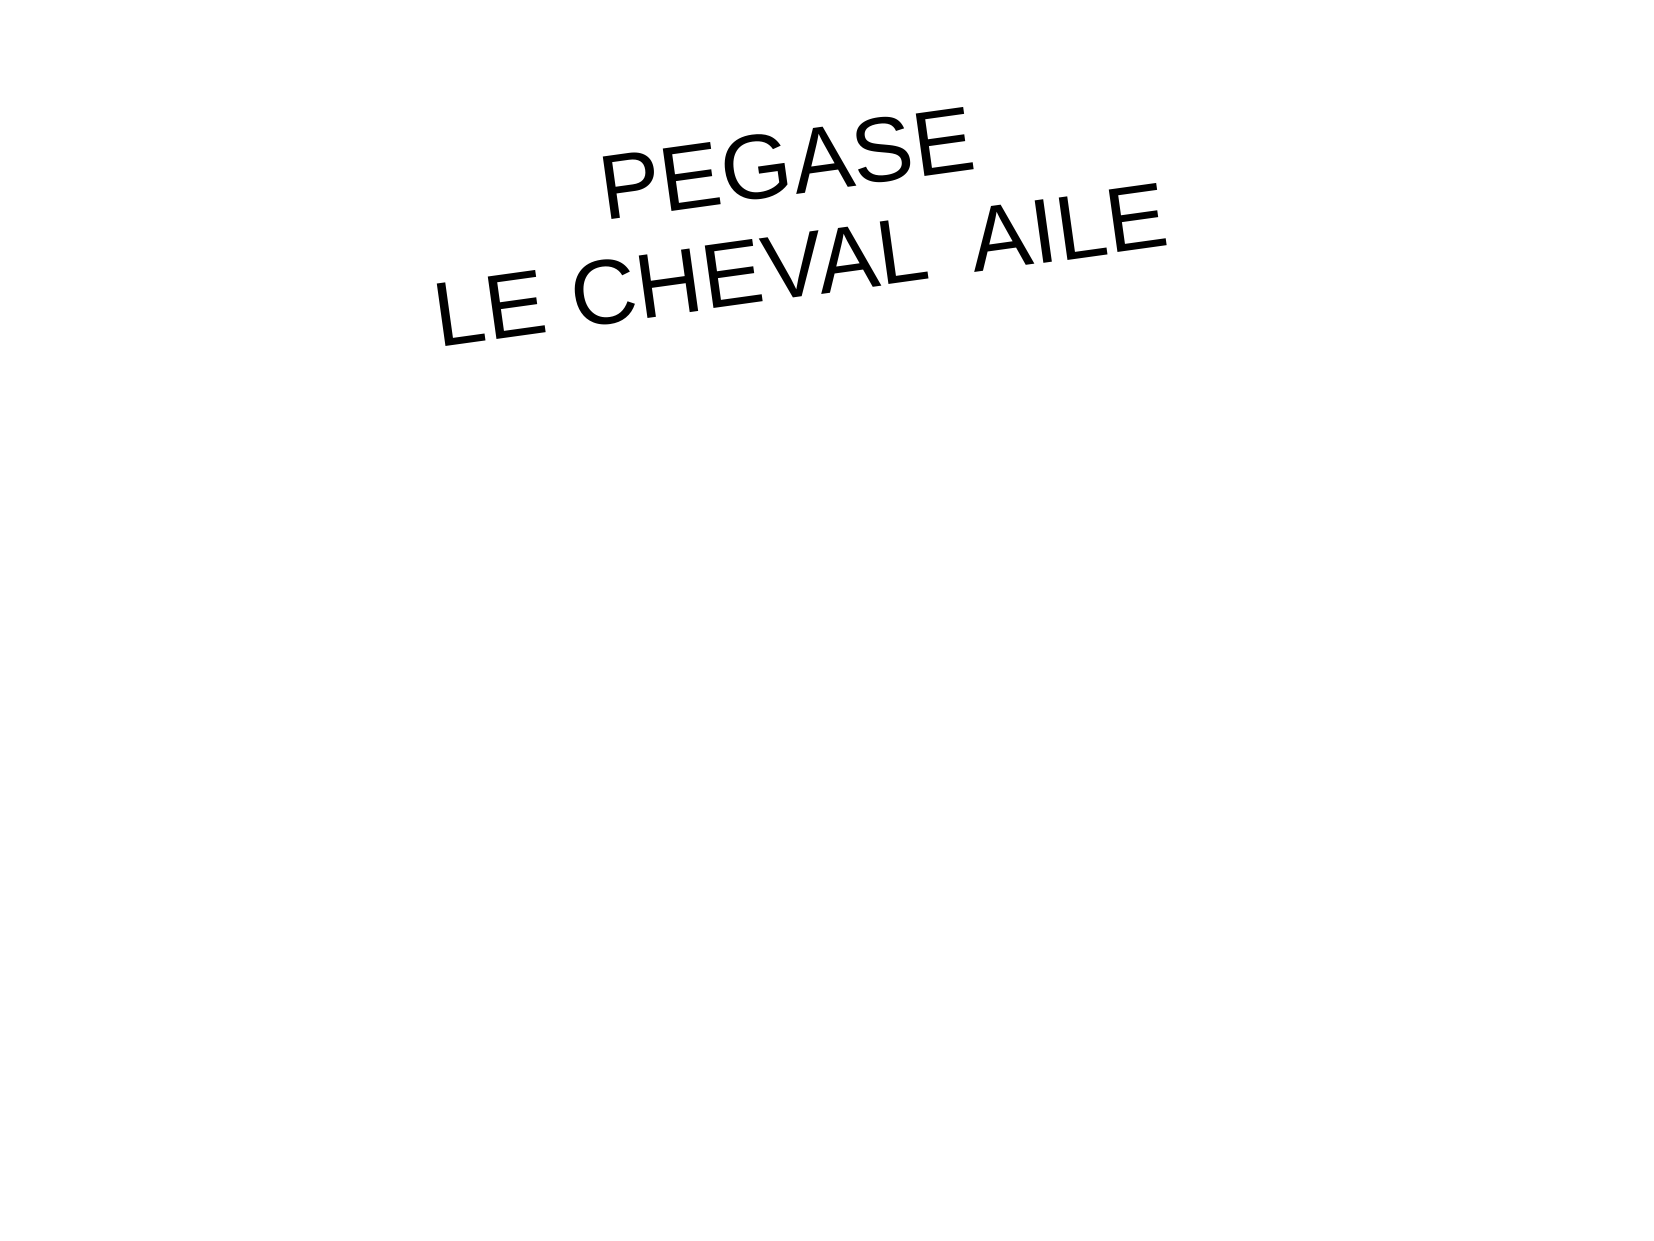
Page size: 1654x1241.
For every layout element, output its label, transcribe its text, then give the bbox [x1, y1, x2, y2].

title PEGASE LE CHEVAL AILE [42, 9, 1560, 520]
